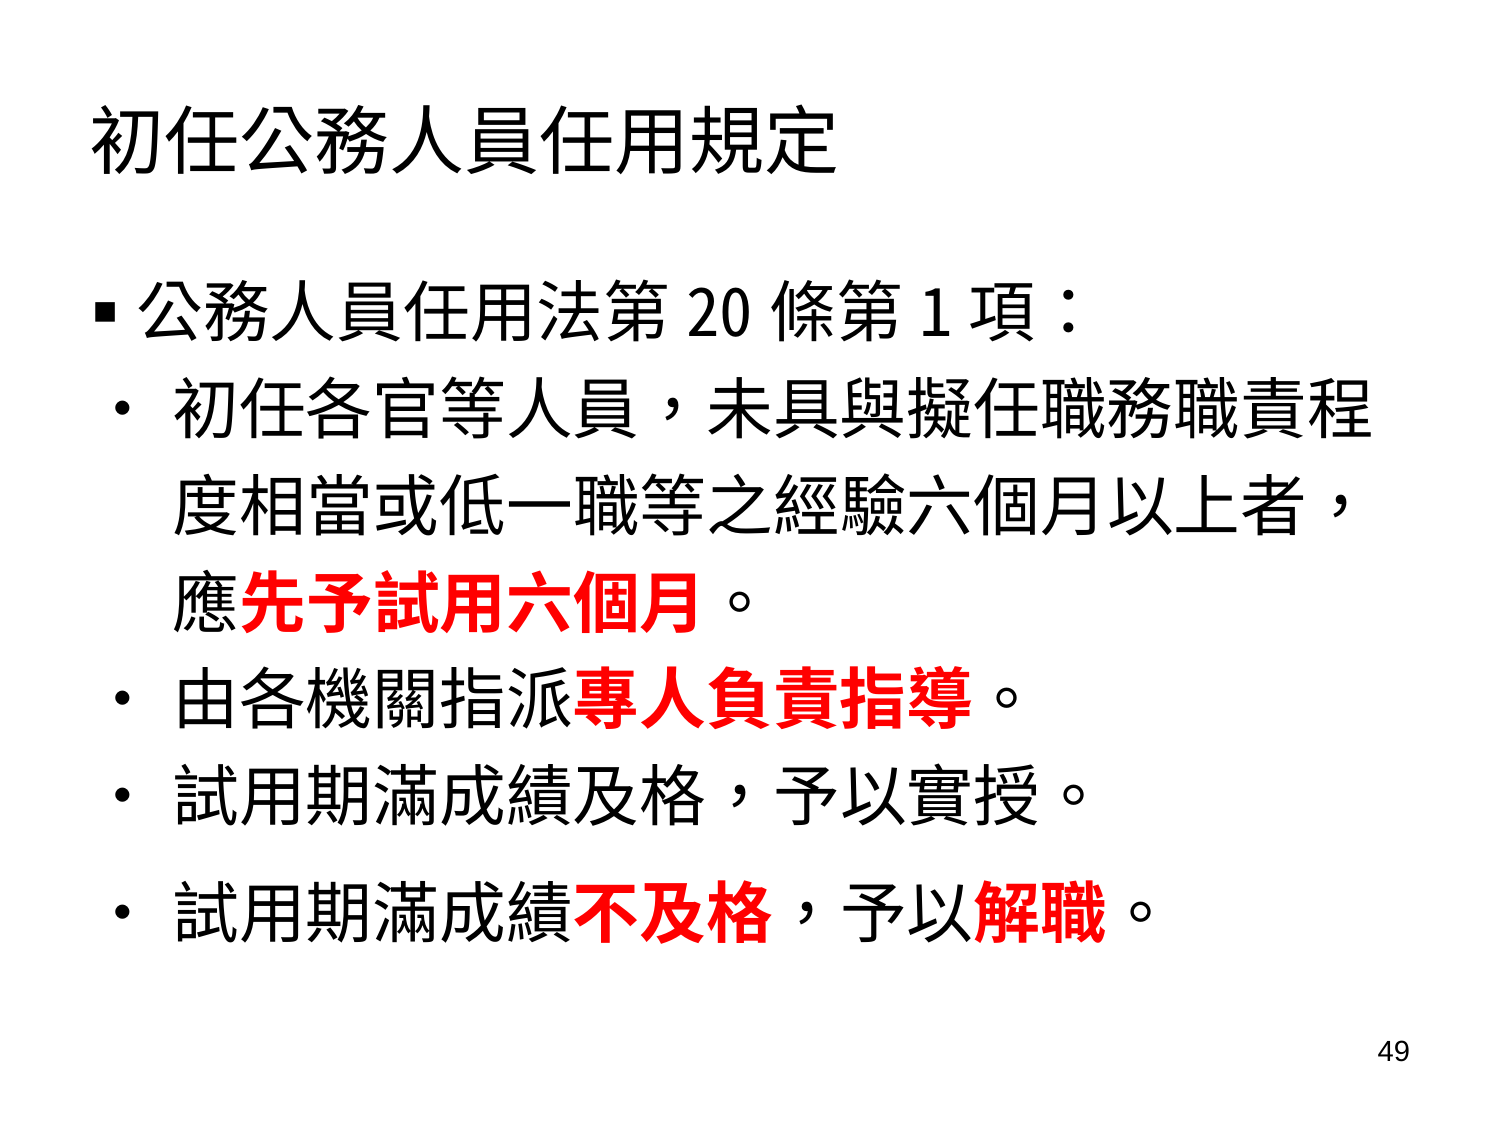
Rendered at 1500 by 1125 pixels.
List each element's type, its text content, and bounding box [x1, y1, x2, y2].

title 初任公務人員任用規定 [75, 45, 1426, 233]
list 公務人員任用法第20條第1項： •初任各官等人員，未具與擬任職務職責程 度相當或低一職等之經驗六個月以上者， 應先予試用六個月。 •由各機關指派專人負責指導。 •試用期滿成績及格，予以實授。 •試用期滿成績不及格，予以解職。 [75, 262, 1426, 1005]
